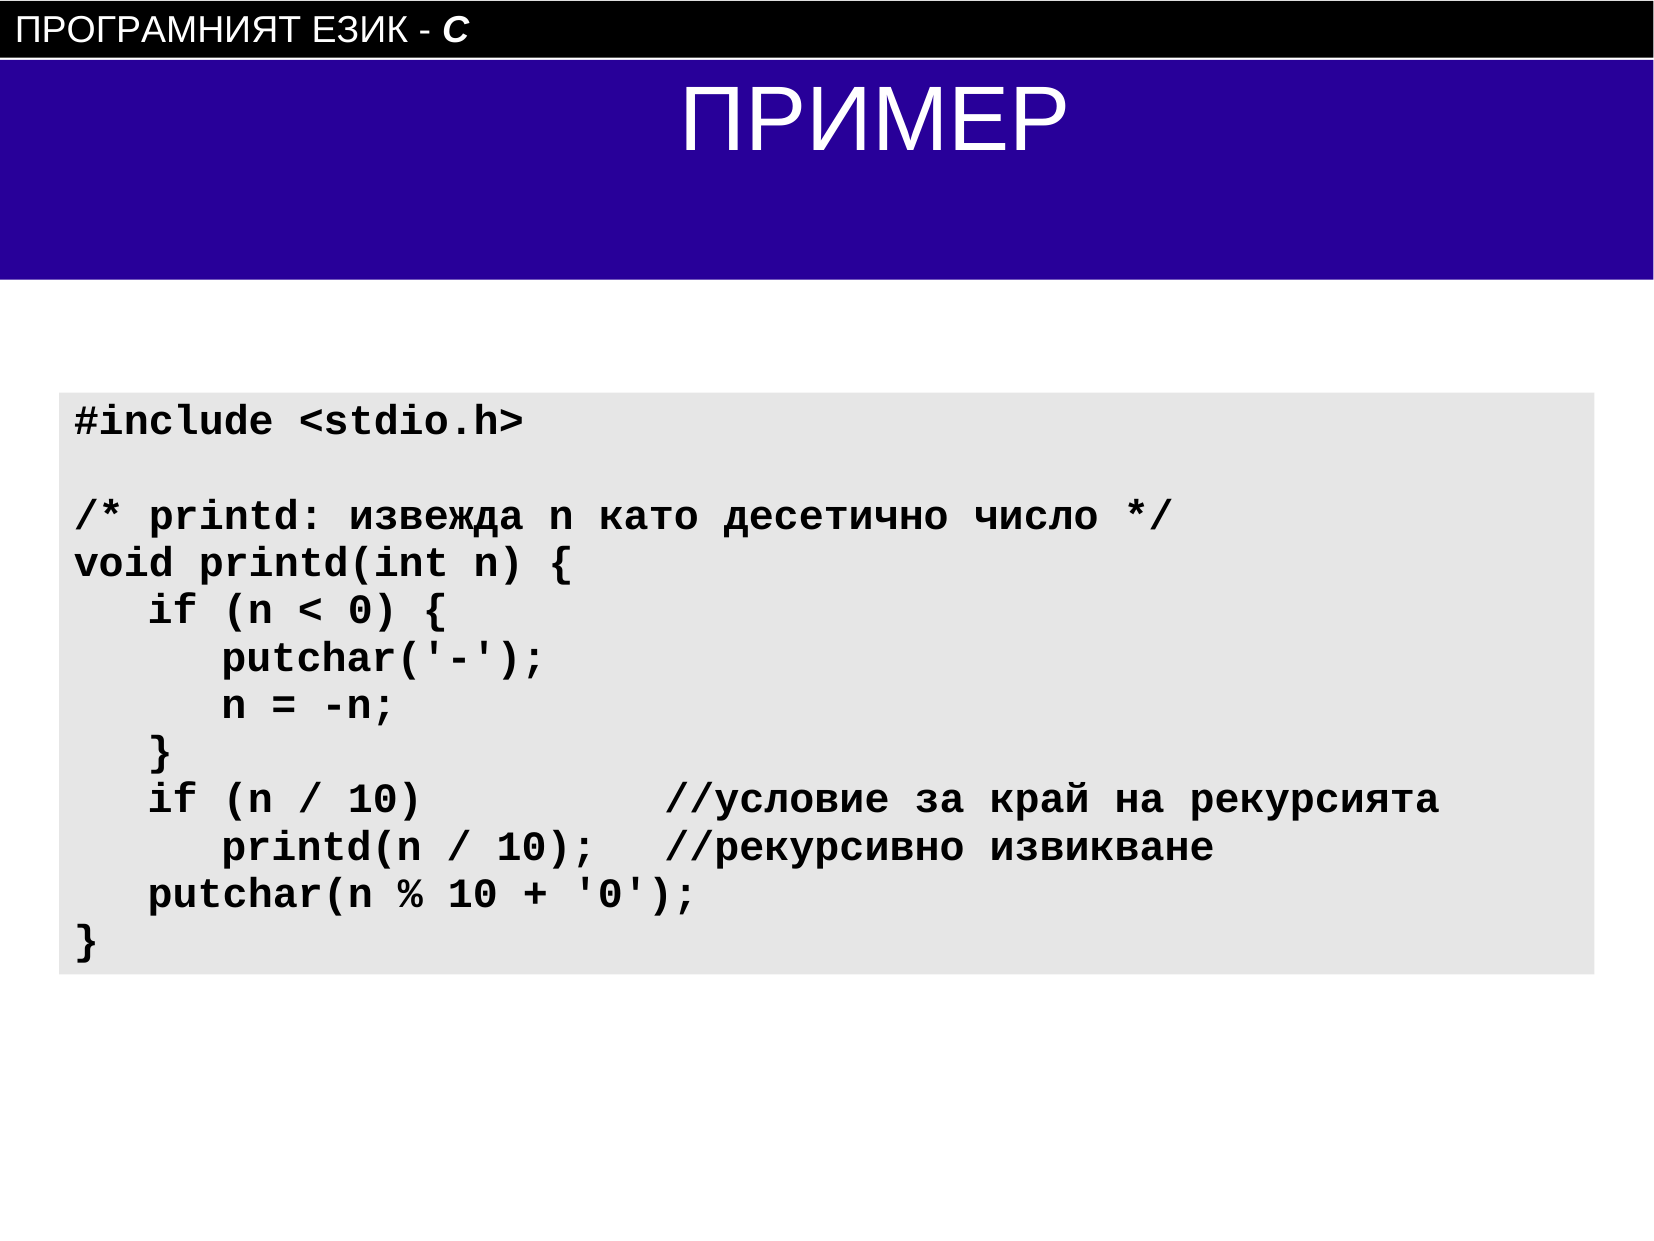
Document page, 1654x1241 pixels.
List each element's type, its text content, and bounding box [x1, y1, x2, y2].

text_box ПРОГРАМНИЯT ЕЗИК - С [0, 0, 1654, 58]
text_box ПРИМЕР [0, 59, 1654, 280]
text_box #include <stdio.h> /* printd: извежда n като десетично число */ void printd(int n) { if (n < 0) { putchar('-'); n = -n; } if (n / 10) //условие за край на рекурсията printd(n / 10); //рекурсивно извикване putchar(n % 10 + '0'); } [59, 392, 1595, 975]
